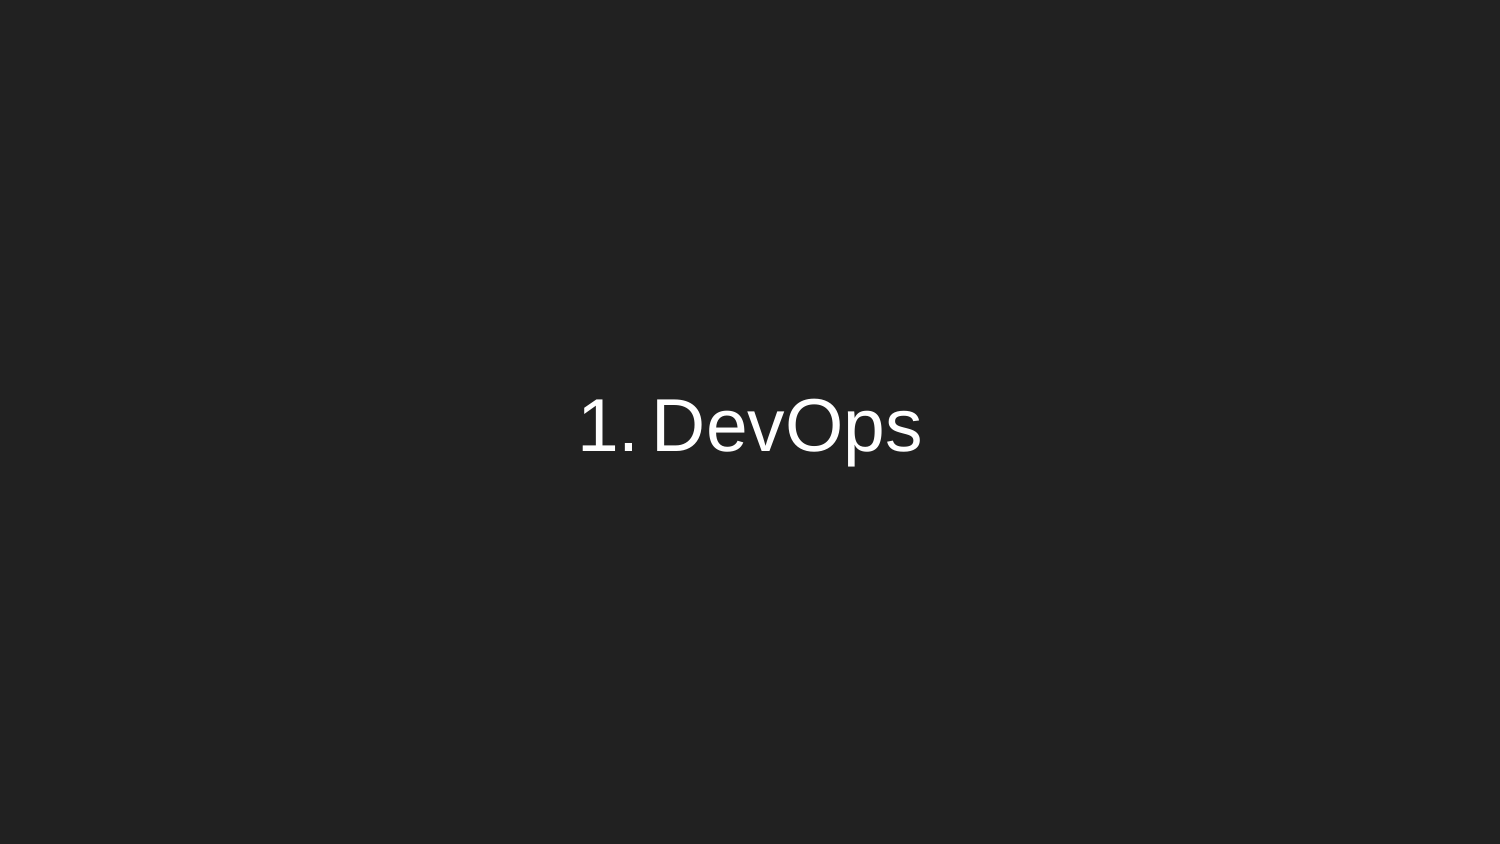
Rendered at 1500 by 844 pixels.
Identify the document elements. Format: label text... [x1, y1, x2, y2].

title DevOps [51, 352, 1449, 491]
